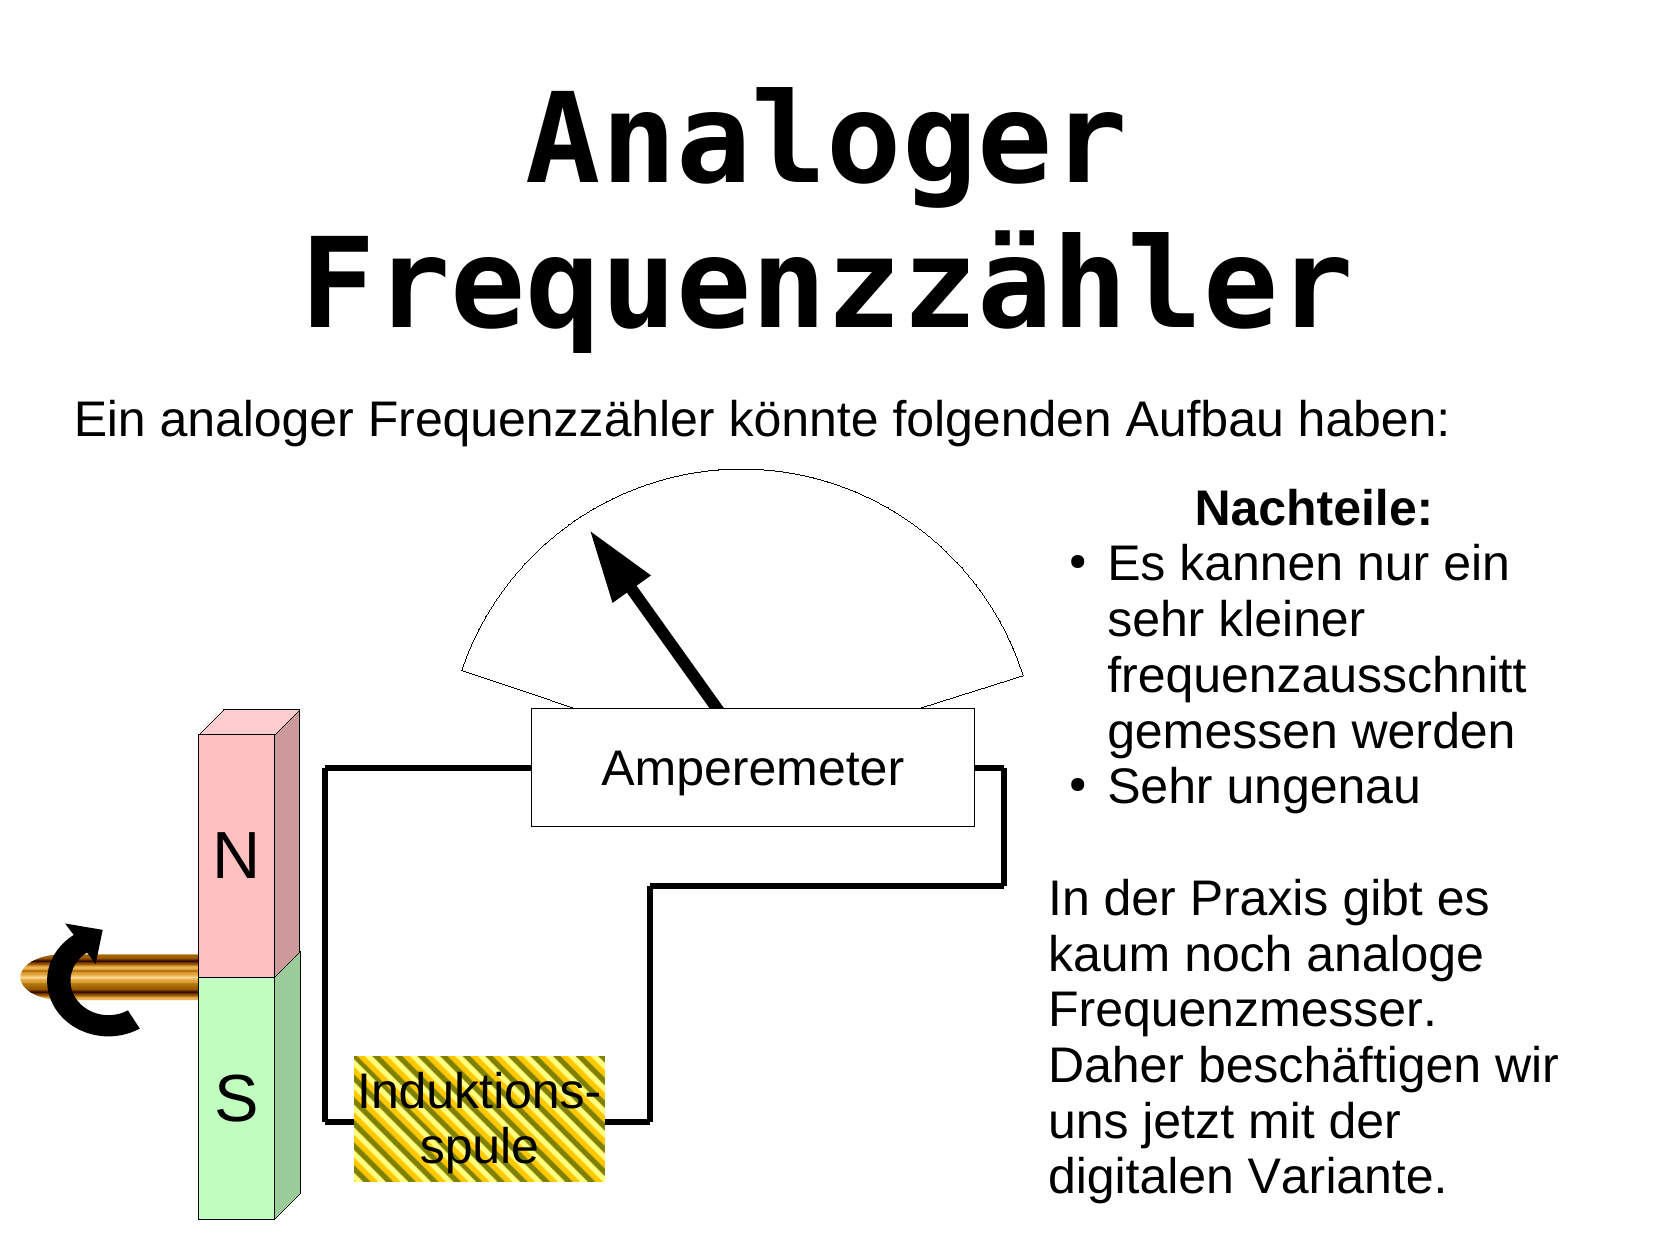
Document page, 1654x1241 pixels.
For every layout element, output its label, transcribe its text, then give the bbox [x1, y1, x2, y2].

text_box Analoger Frequenzzähler [59, 59, 1595, 365]
picture [354, 1056, 605, 1182]
text_box Amperemeter [531, 708, 975, 827]
text_box N [198, 735, 274, 978]
text_box Ein analoger Frequenzzähler könnte folgenden Aufbau haben: [59, 383, 1595, 1182]
text_box Nachteile: Es kannen nur ein sehr kleiner frequenzausschnitt gemessen werden Sehr ungenau In der Praxis gibt es kaum noch analoge Frequenzmesser. Daher beschäftigen wir uns jetzt mit der digitalen Variante. [1033, 472, 1595, 1214]
text_box [20, 923, 140, 1037]
text_box S [198, 978, 274, 1220]
